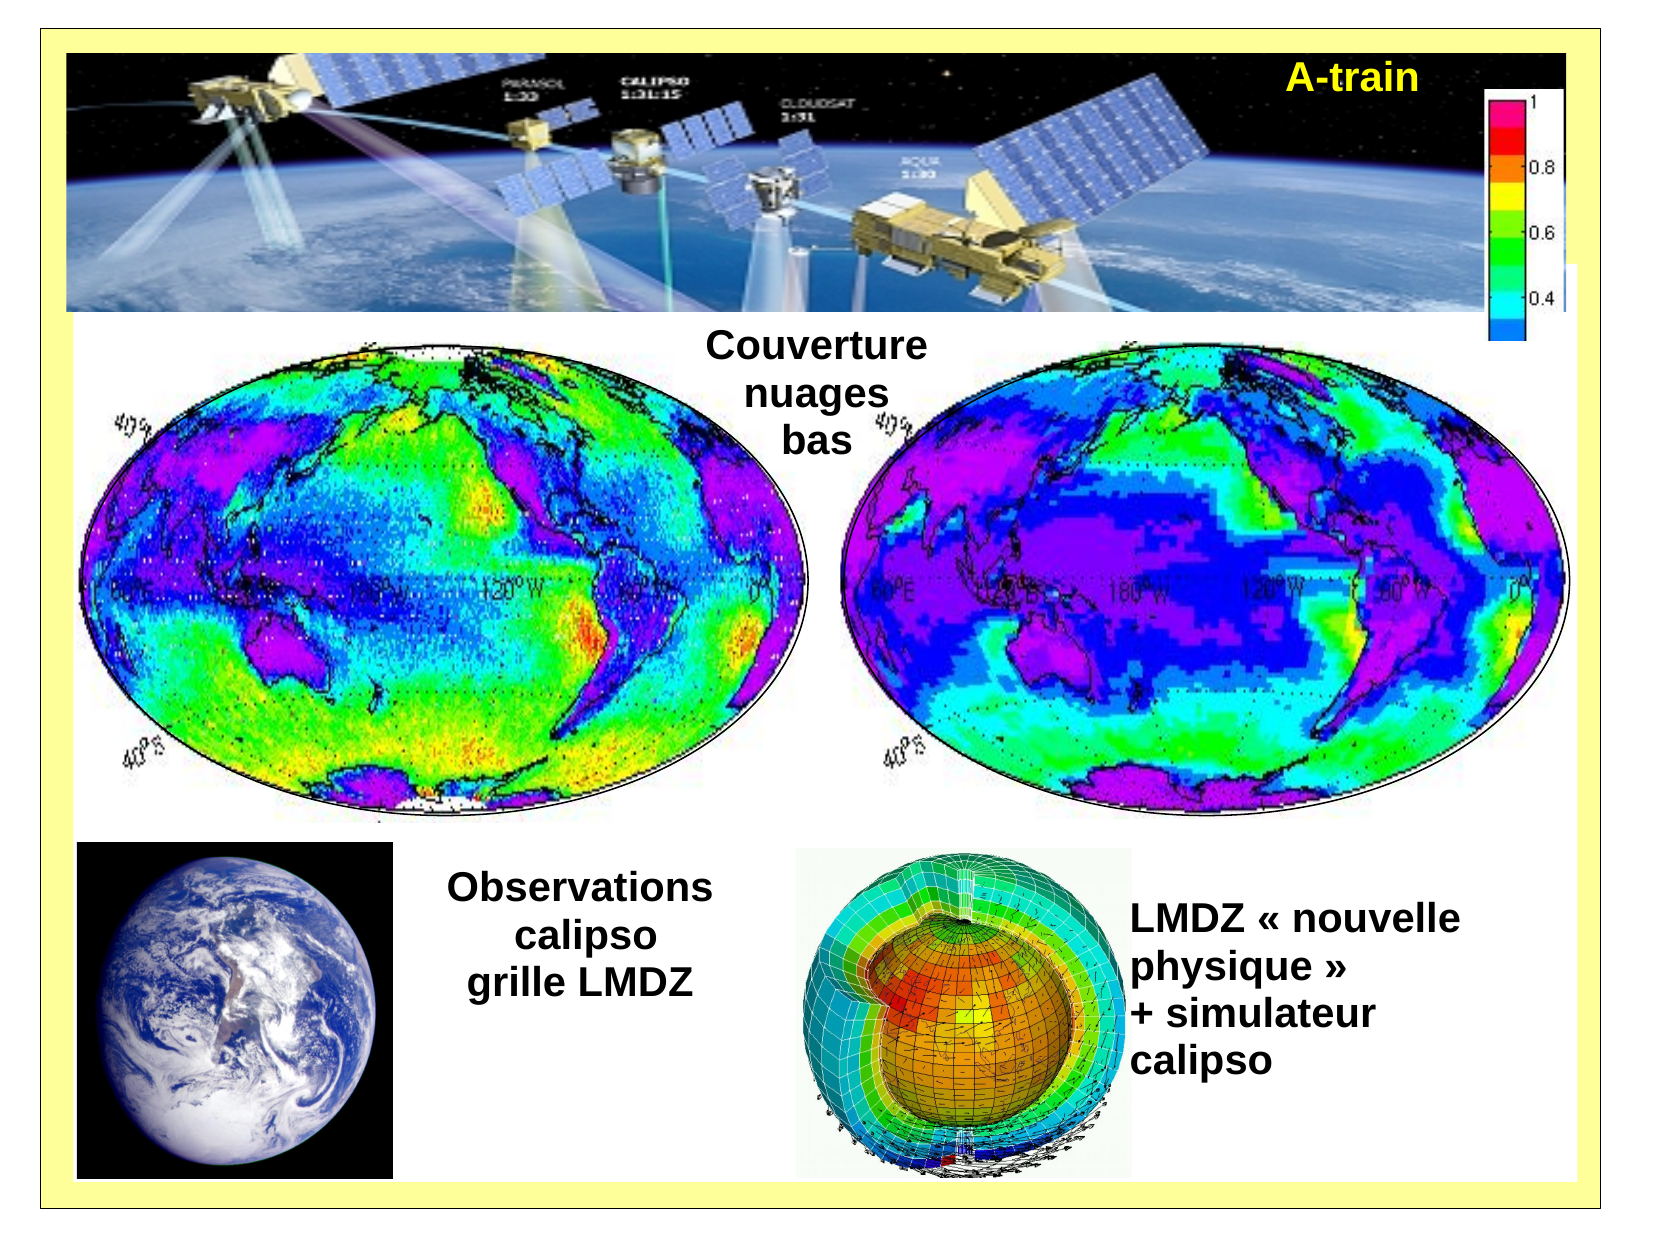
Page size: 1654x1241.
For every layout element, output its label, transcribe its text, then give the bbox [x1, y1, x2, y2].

text_box [40, 28, 1601, 1209]
picture [66, 53, 1567, 544]
text_box Couverture nuages bas [644, 314, 990, 576]
text_box Observations calipso grille LMDZ [380, 856, 781, 1058]
text_box LMDZ « nouvelle physique » + simulateur calipso [1114, 887, 1612, 1149]
picture [845, 347, 1567, 814]
picture [840, 576, 1567, 819]
picture [84, 347, 807, 814]
picture [76, 842, 393, 1179]
picture [796, 848, 1132, 1178]
picture [76, 342, 807, 823]
text_box A-train [1270, 46, 1504, 155]
